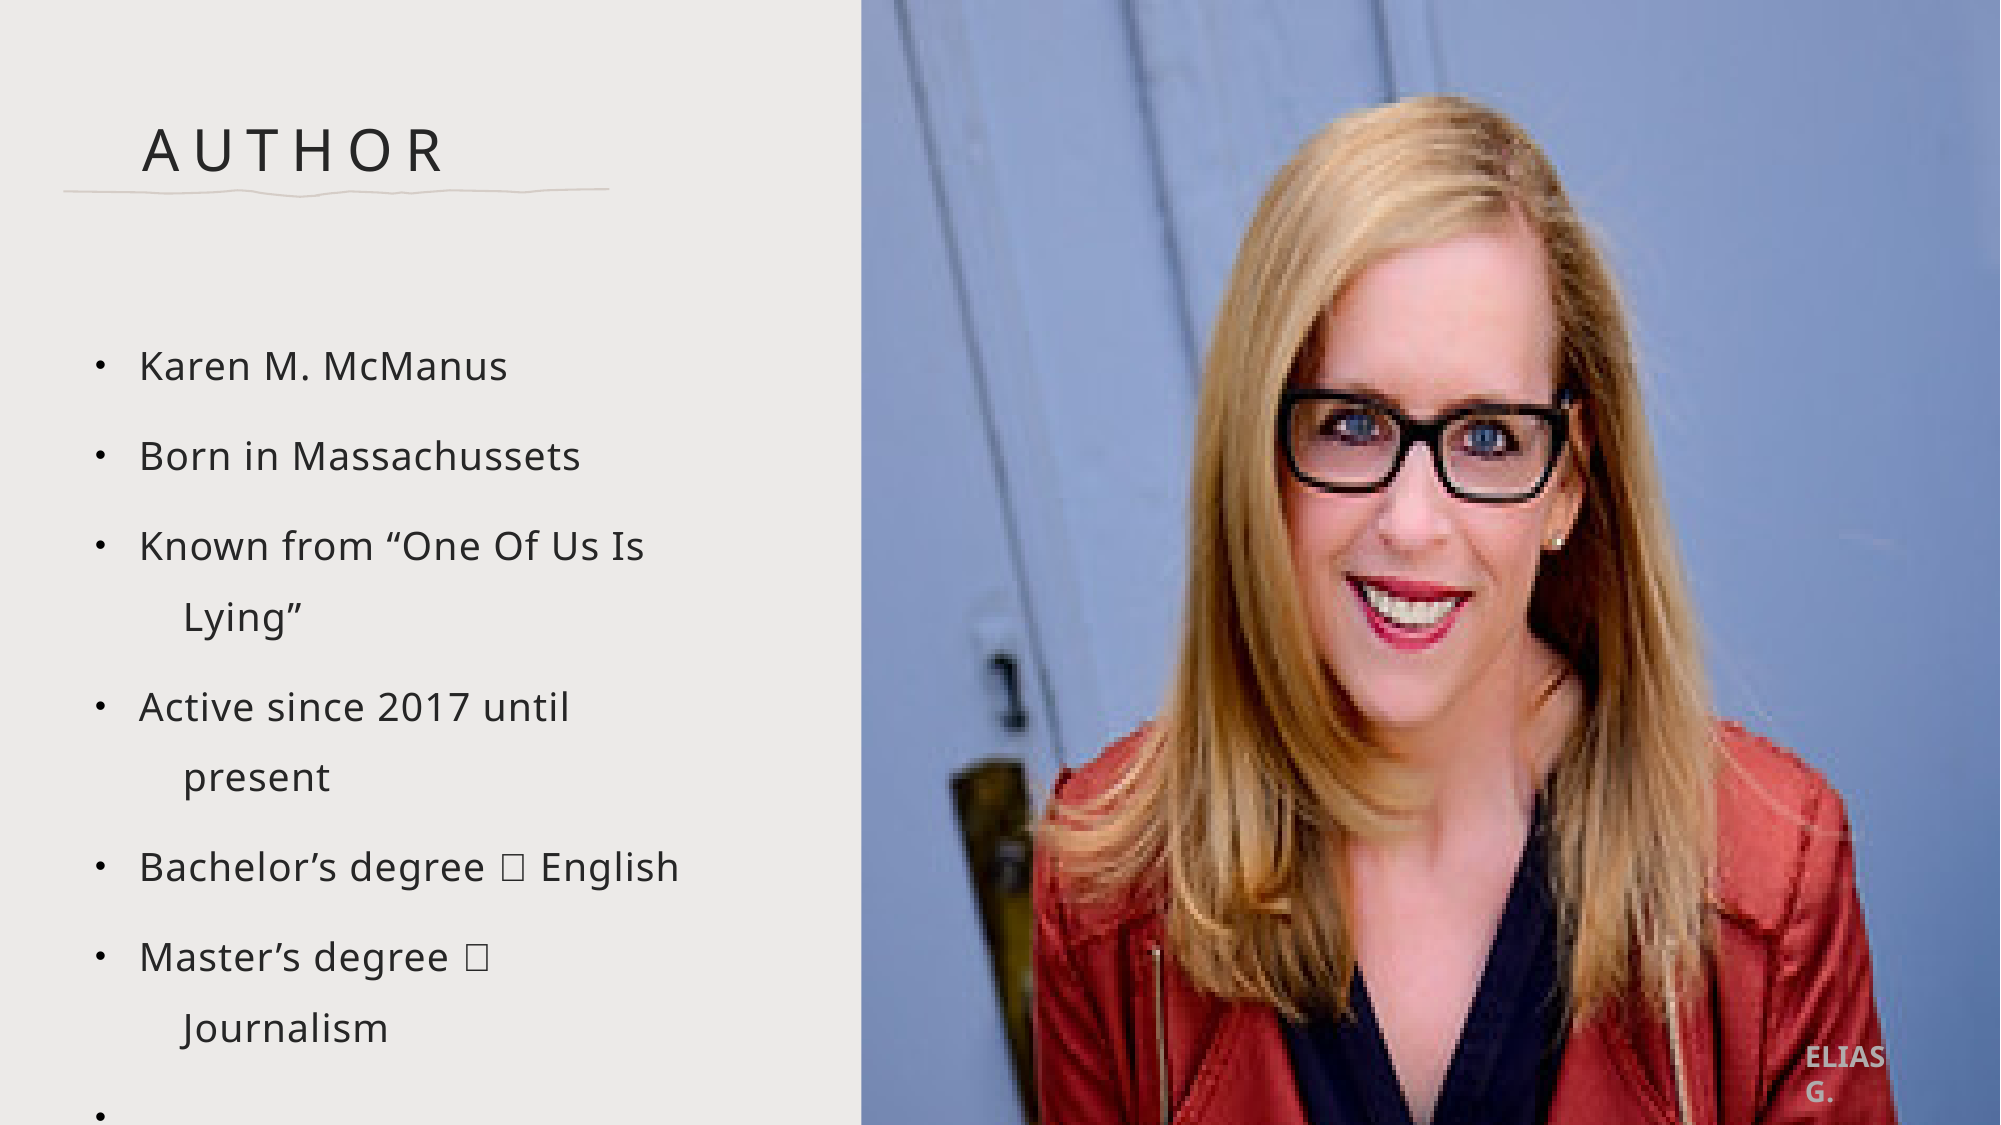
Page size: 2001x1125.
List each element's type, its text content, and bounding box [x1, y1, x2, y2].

picture [861, 0, 2000, 1125]
subtitle Karen M. McManus Born in Massachussets Known from “One Of Us Is Lying” Active since 2017 until present Bachelor’s degree  English Master’s degree  Journalism [79, 310, 716, 1059]
text_box [0, 0, 861, 1125]
title Author [127, 44, 861, 245]
text_box ELIAS G. [1789, 1031, 1919, 1082]
